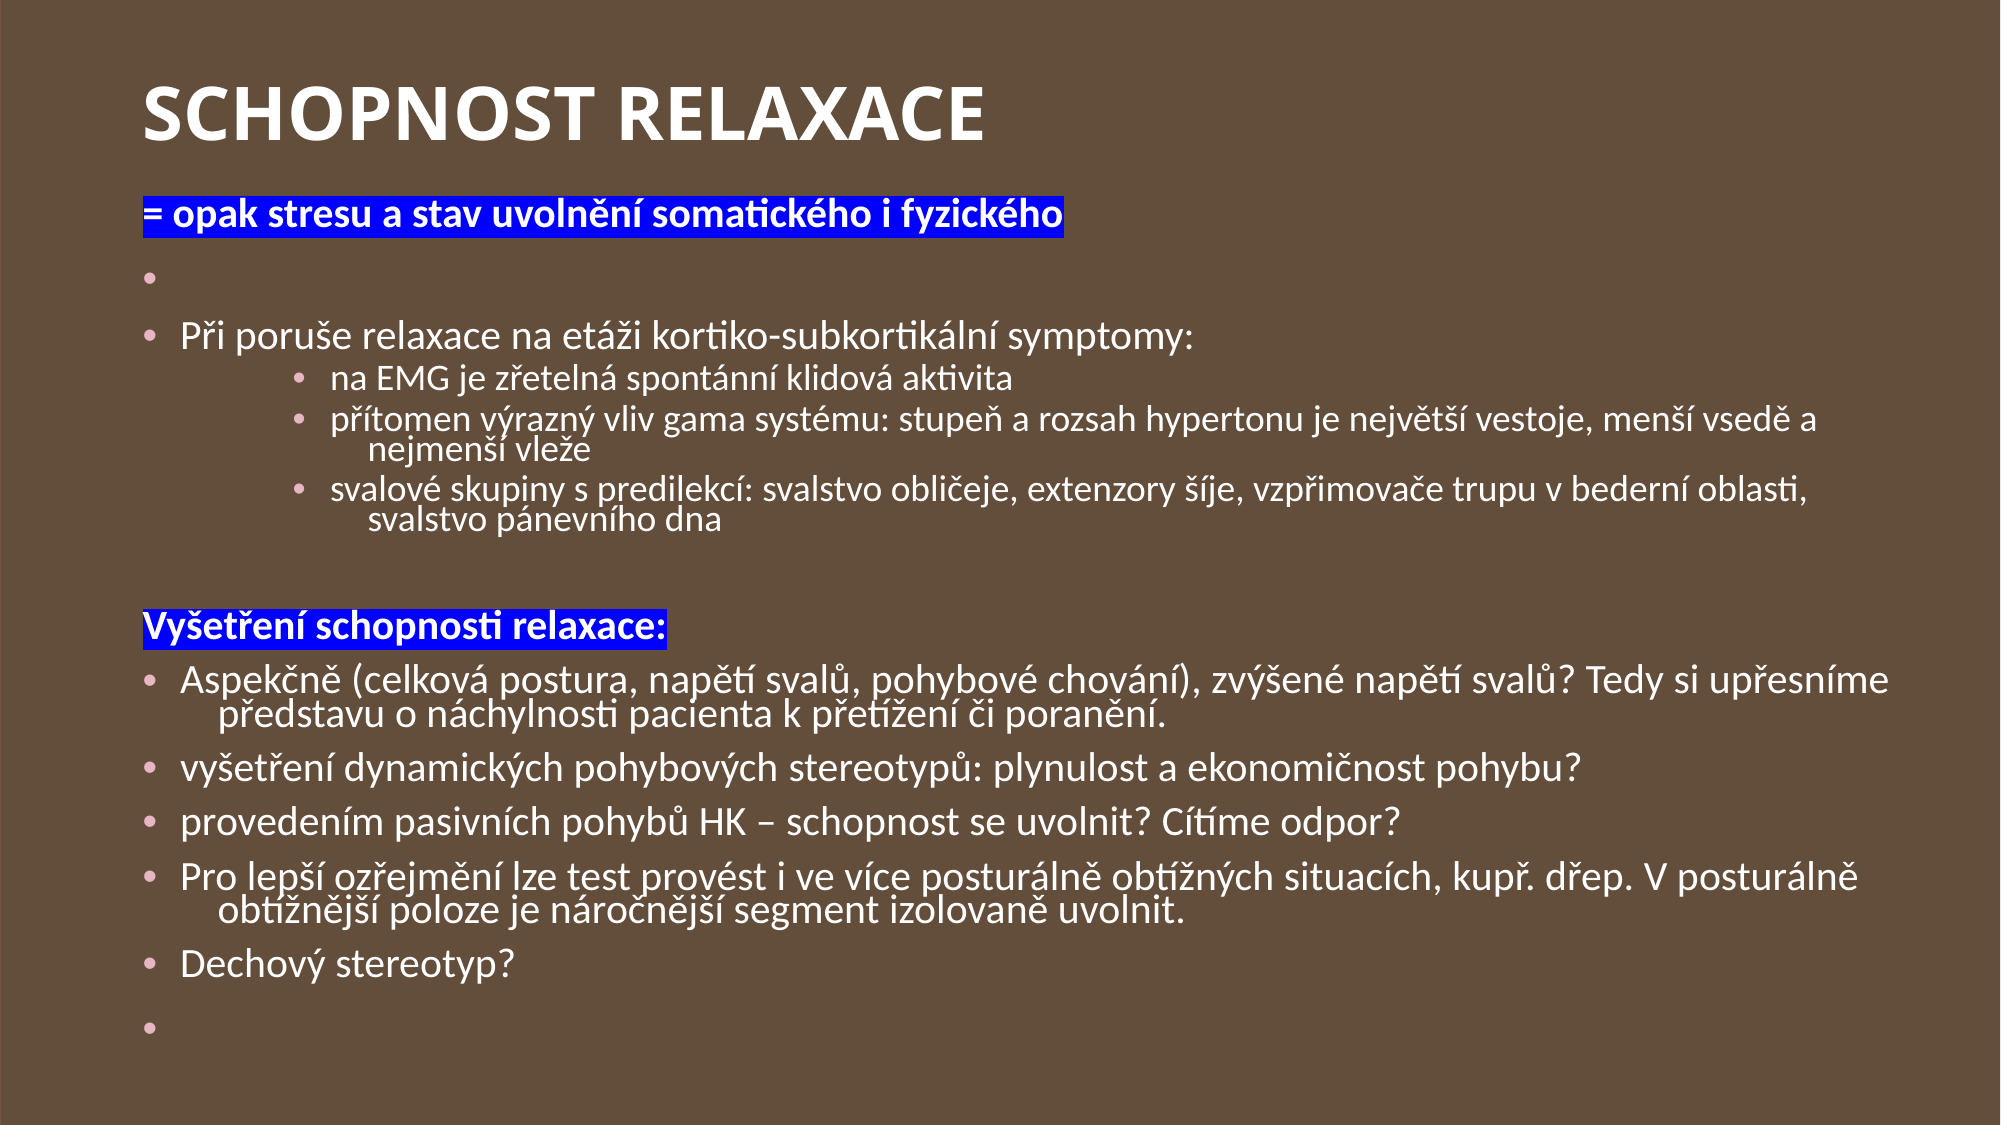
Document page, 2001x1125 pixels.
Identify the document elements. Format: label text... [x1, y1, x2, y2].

list = opak stresu a stav uvolnění somatického i fyzického Při poruše relaxace na etáži kortiko-subkortikální symptomy: na EMG je zřetelná spontánní klidová aktivita přítomen výrazný vliv gama systému: stupeň a rozsah hypertonu je největší vestoje, menší vsedě a nejmenší vleže svalové skupiny s predilekcí: svalstvo obličeje, extenzory šíje, vzpřimovače trupu v bederní oblasti, svalstvo pánevního dna Vyšetření schopnosti relaxace: Aspekčně (celková postura, napětí svalů, pohybové chování), zvýšené napětí svalů? Tedy si upřesníme představu o náchylnosti pacienta k přetížení či poranění. vyšetření dynamických pohybových stereotypů: plynulost a ekonomičnost pohybu? provedením pasivních pohybů HK – schopnost se uvolnit? Cítíme odpor? Pro lepší ozřejmění lze test provést i ve více posturálně obtížných situacích, kupř. dřep. V posturálně obtížnější poloze je náročnější segment izolovaně uvolnit. Dechový stereotyp? [127, 193, 1932, 1090]
title SCHOPNOST RELAXACE [127, 59, 1873, 167]
